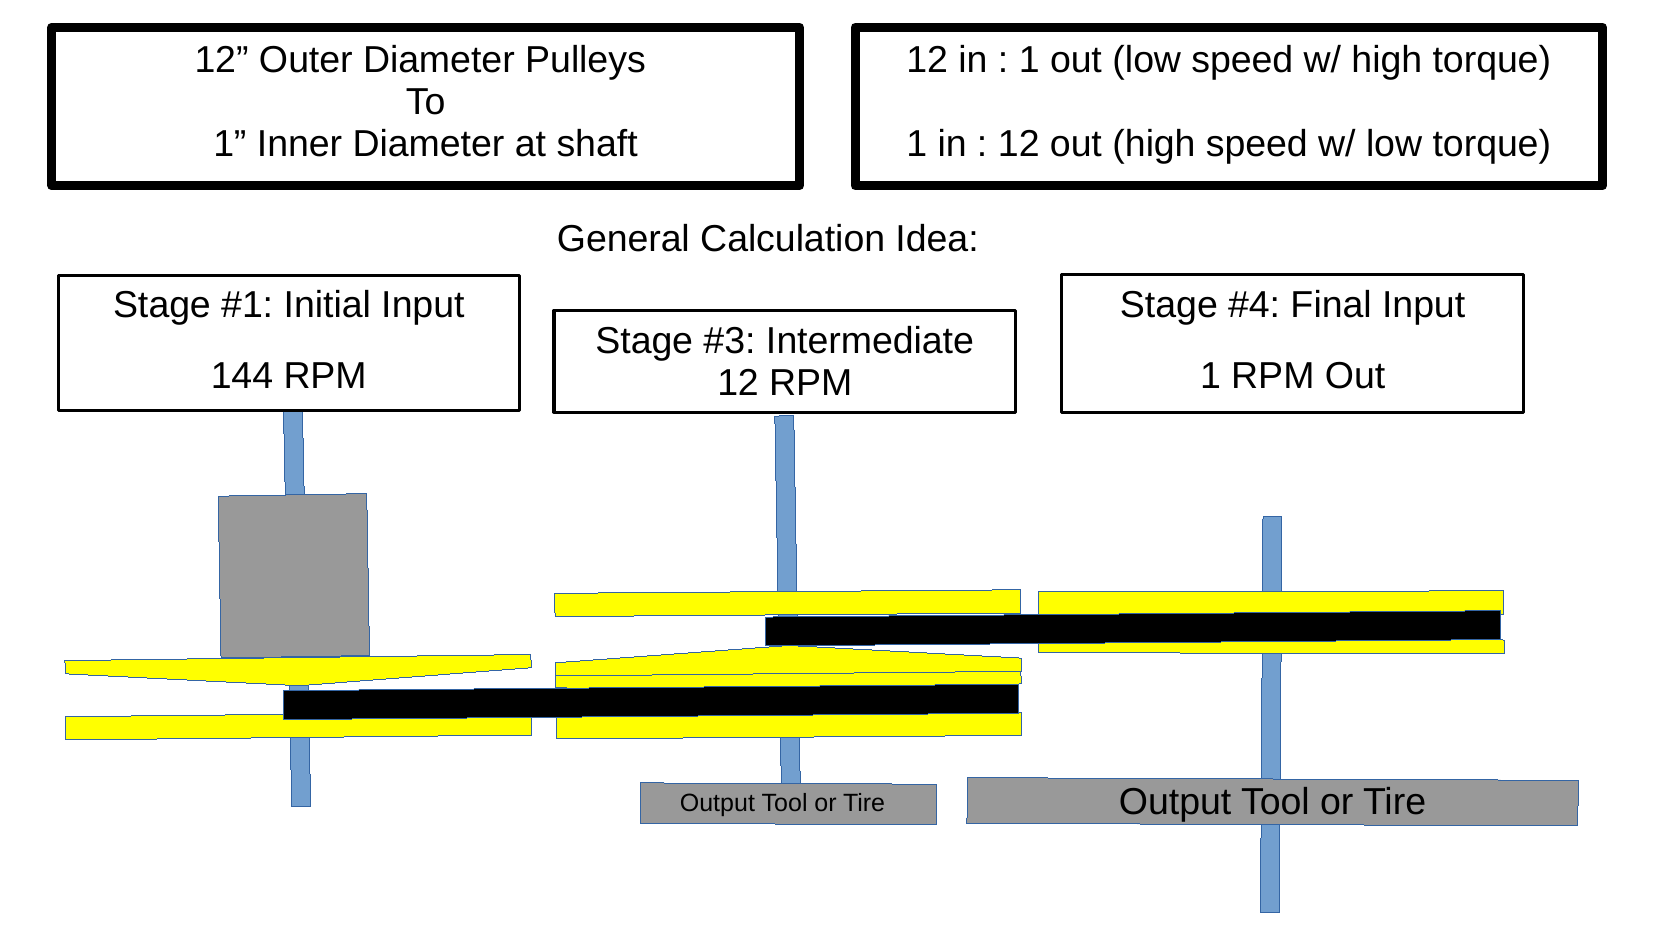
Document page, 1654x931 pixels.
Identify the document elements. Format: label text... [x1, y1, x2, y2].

text_box General Calculation Idea: [542, 210, 1004, 267]
text_box [775, 785, 937, 825]
text_box Stage #4: Final Input [1061, 274, 1524, 413]
text_box [64, 591, 1505, 773]
text_box [290, 738, 311, 806]
text_box Output Tool or Tire [967, 773, 1579, 831]
text_box Output Tool or Tire [634, 780, 931, 824]
text_box Stage #3: Intermediate 12 RPM [553, 310, 1016, 413]
text_box 12” Outer Diameter Pulleys To 1” Inner Diameter at shaft [51, 27, 800, 186]
text_box 12 in : 1 out (low speed w/ high torque) 1 in : 12 out (high speed w/ low torque) [855, 27, 1603, 186]
text_box [218, 413, 370, 657]
text_box [554, 415, 1021, 616]
text_box [1260, 831, 1280, 913]
text_box [1262, 517, 1282, 591]
text_box [780, 738, 801, 780]
text_box Stage #1: Initial Input [58, 275, 520, 411]
